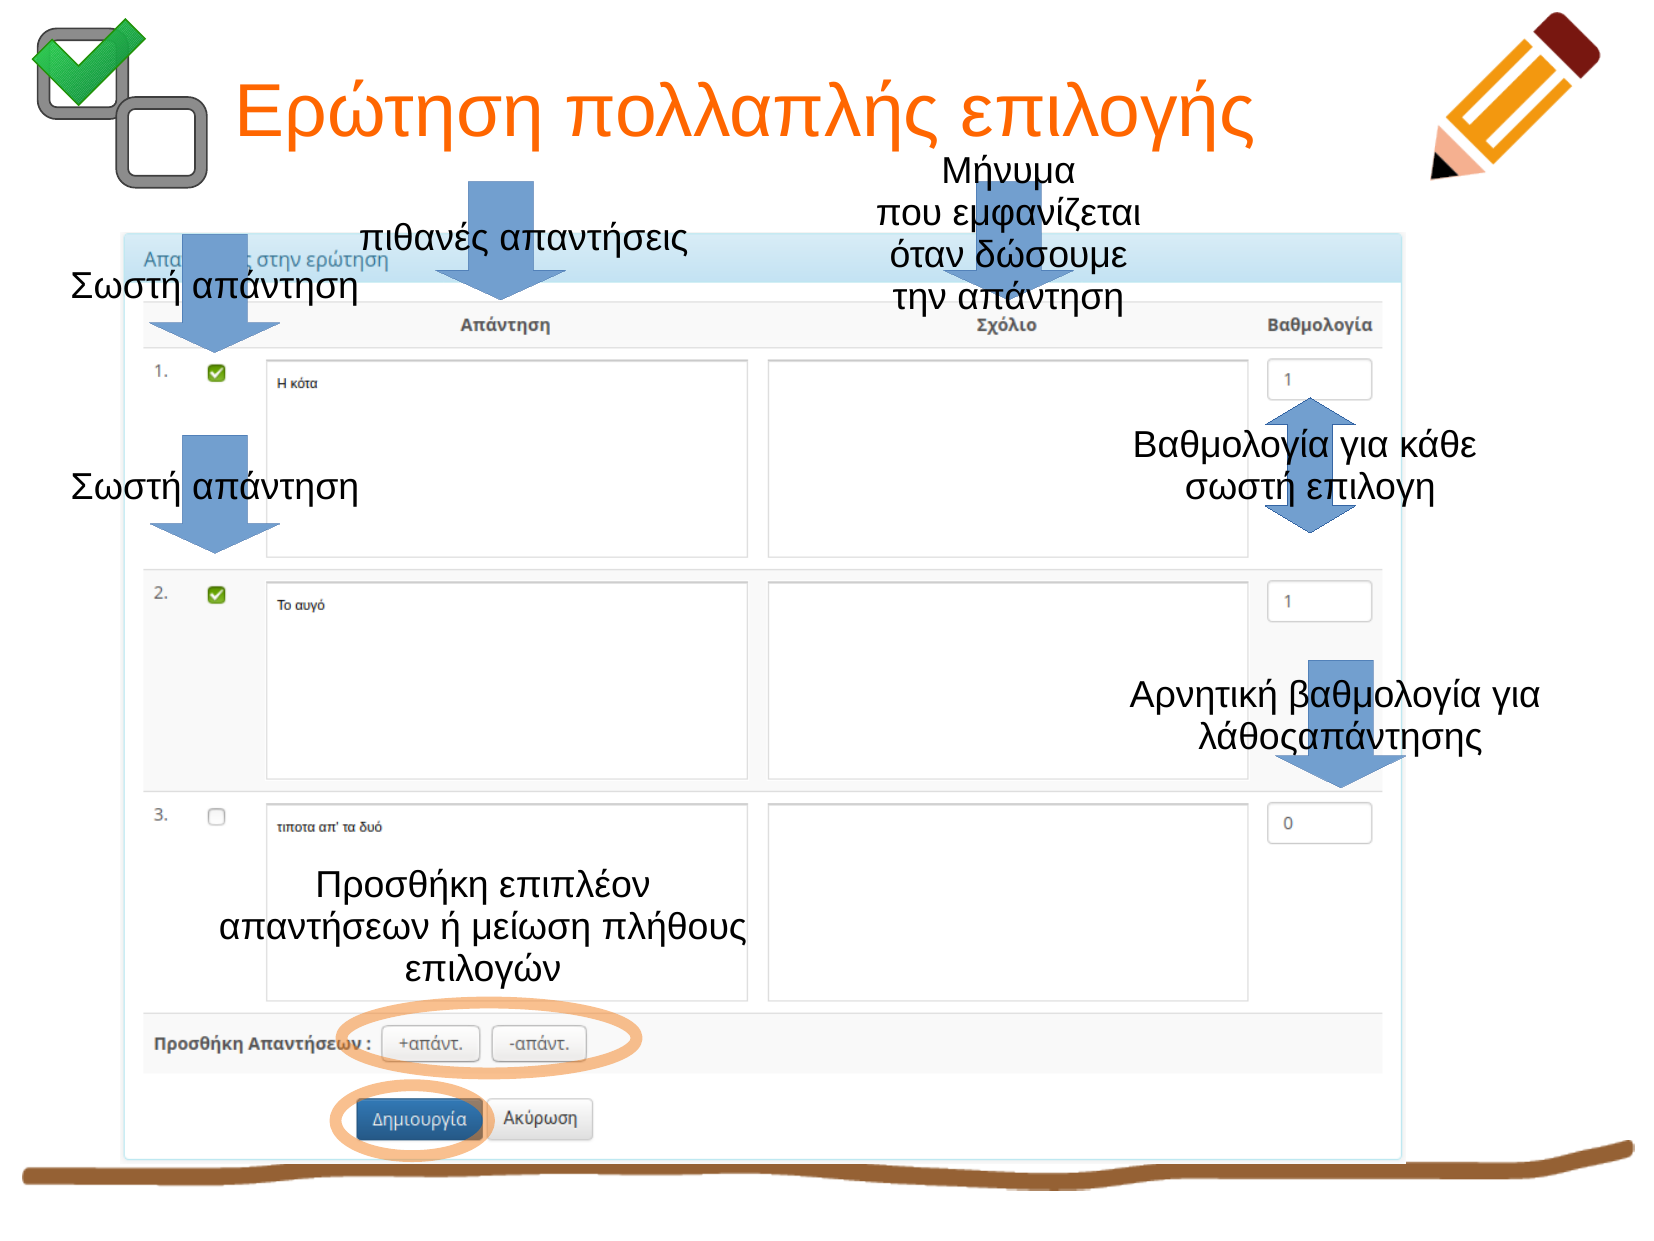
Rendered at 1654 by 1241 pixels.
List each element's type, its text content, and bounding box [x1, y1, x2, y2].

title Ερώτηση πολλαπλής επιλογής [168, 49, 1430, 172]
picture [1294, 682, 1305, 705]
text_box Μήνυμα που εμφανίζεται όταν δώσουμε την απάντηση [943, 181, 1074, 299]
picture [1302, 731, 1308, 747]
picture [572, 232, 582, 247]
picture [1430, 12, 1601, 181]
text_box ﾠπιθανές απαντήσεις [435, 181, 566, 300]
picture [397, 238, 407, 248]
text_box Σωστή απάντηση [149, 234, 280, 353]
text_box Σωστή απάντηση [150, 435, 280, 554]
picture [22, 232, 1635, 1191]
picture [439, 232, 449, 247]
picture [418, 232, 428, 248]
text_box Προσθήκη επιπλέον απαντήσεων ή μείωση πλήθους επιλογών [193, 855, 773, 1033]
picture [0, 0, 246, 221]
picture [627, 233, 638, 248]
picture [459, 232, 468, 248]
picture [1009, 296, 1019, 307]
picture [551, 232, 561, 248]
text_box Αρνητική βαθμολογία για λάθοςαπάντησης [1275, 660, 1406, 788]
text_box Βαθμολογία για κάθε σωστή επιλογη [1265, 397, 1356, 533]
